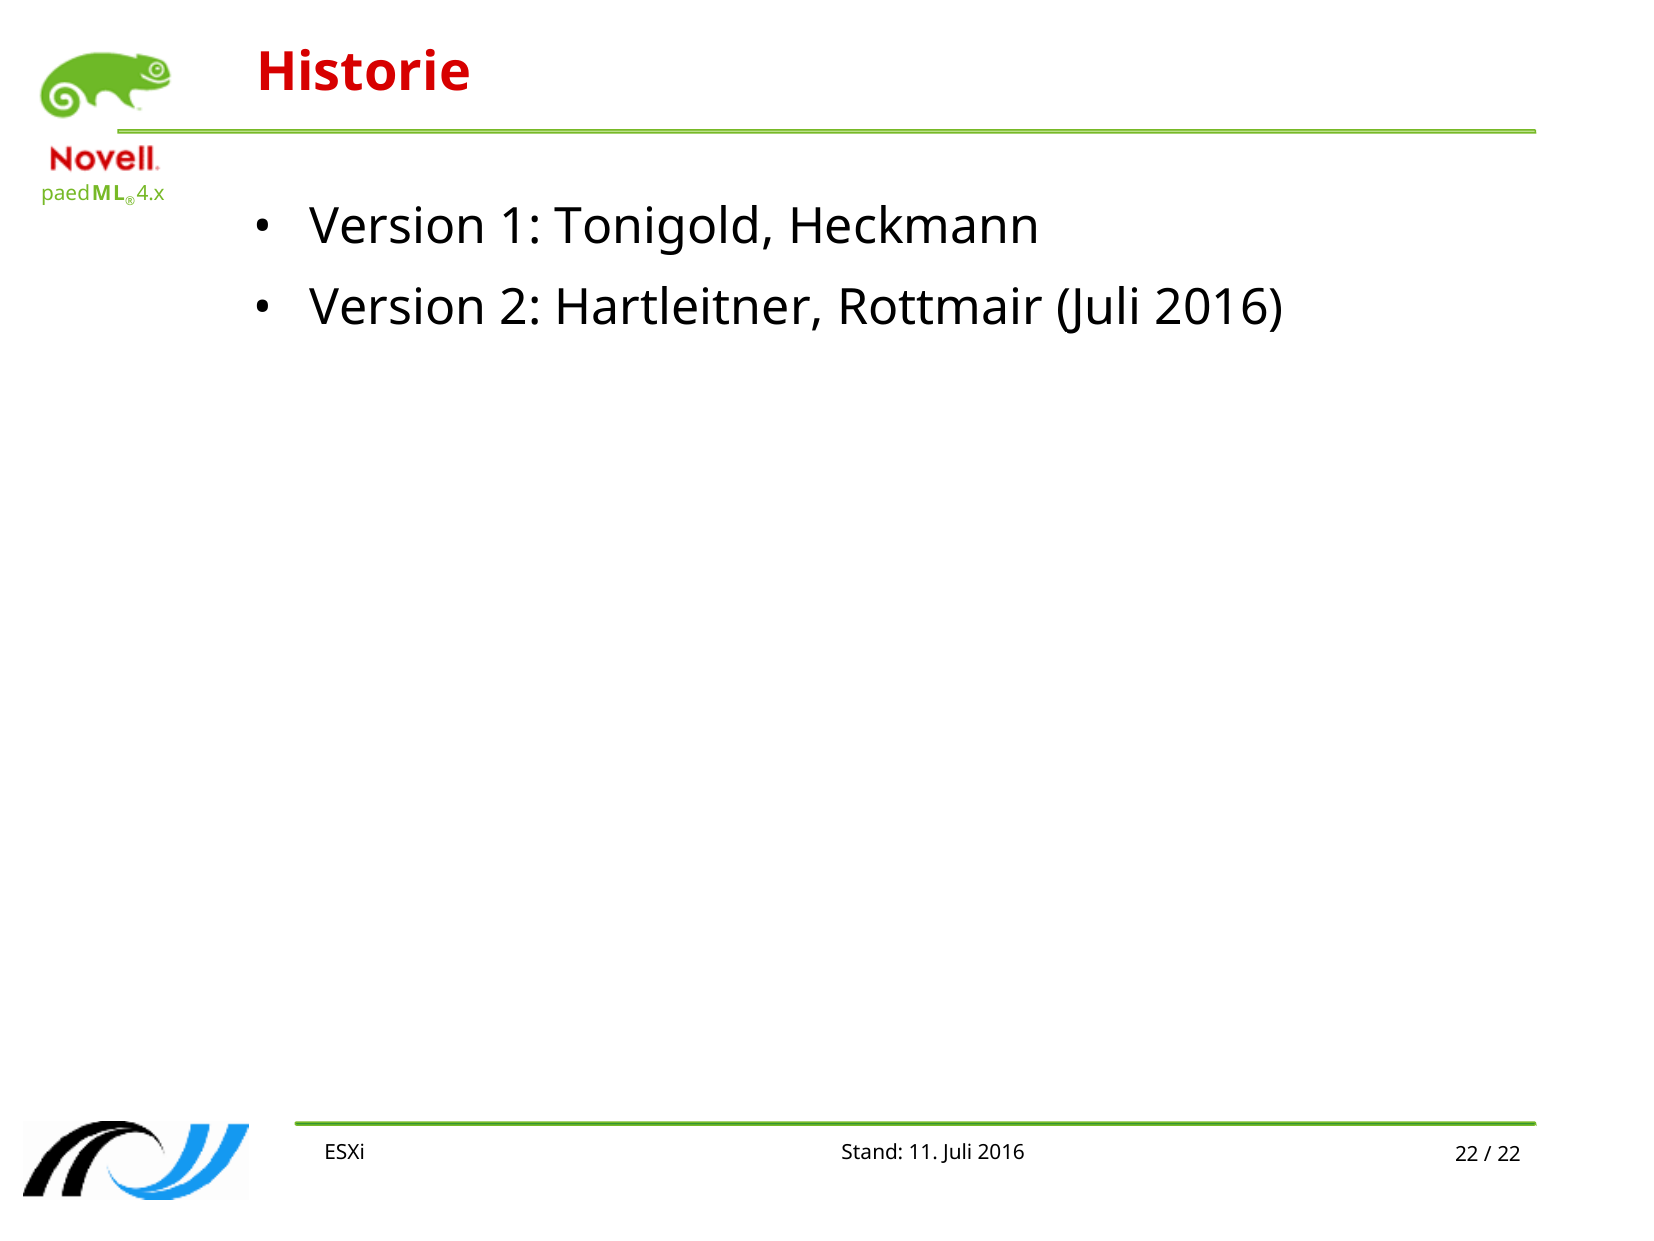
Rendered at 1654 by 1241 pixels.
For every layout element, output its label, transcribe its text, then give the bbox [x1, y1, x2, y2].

title Historie [256, 17, 1530, 121]
picture [23, 1121, 249, 1200]
picture [26, 35, 184, 193]
list Version 1: Tonigold, Heckmann Version 2: Hartleitner, Rottmair (Juli 2016) [253, 190, 1530, 910]
